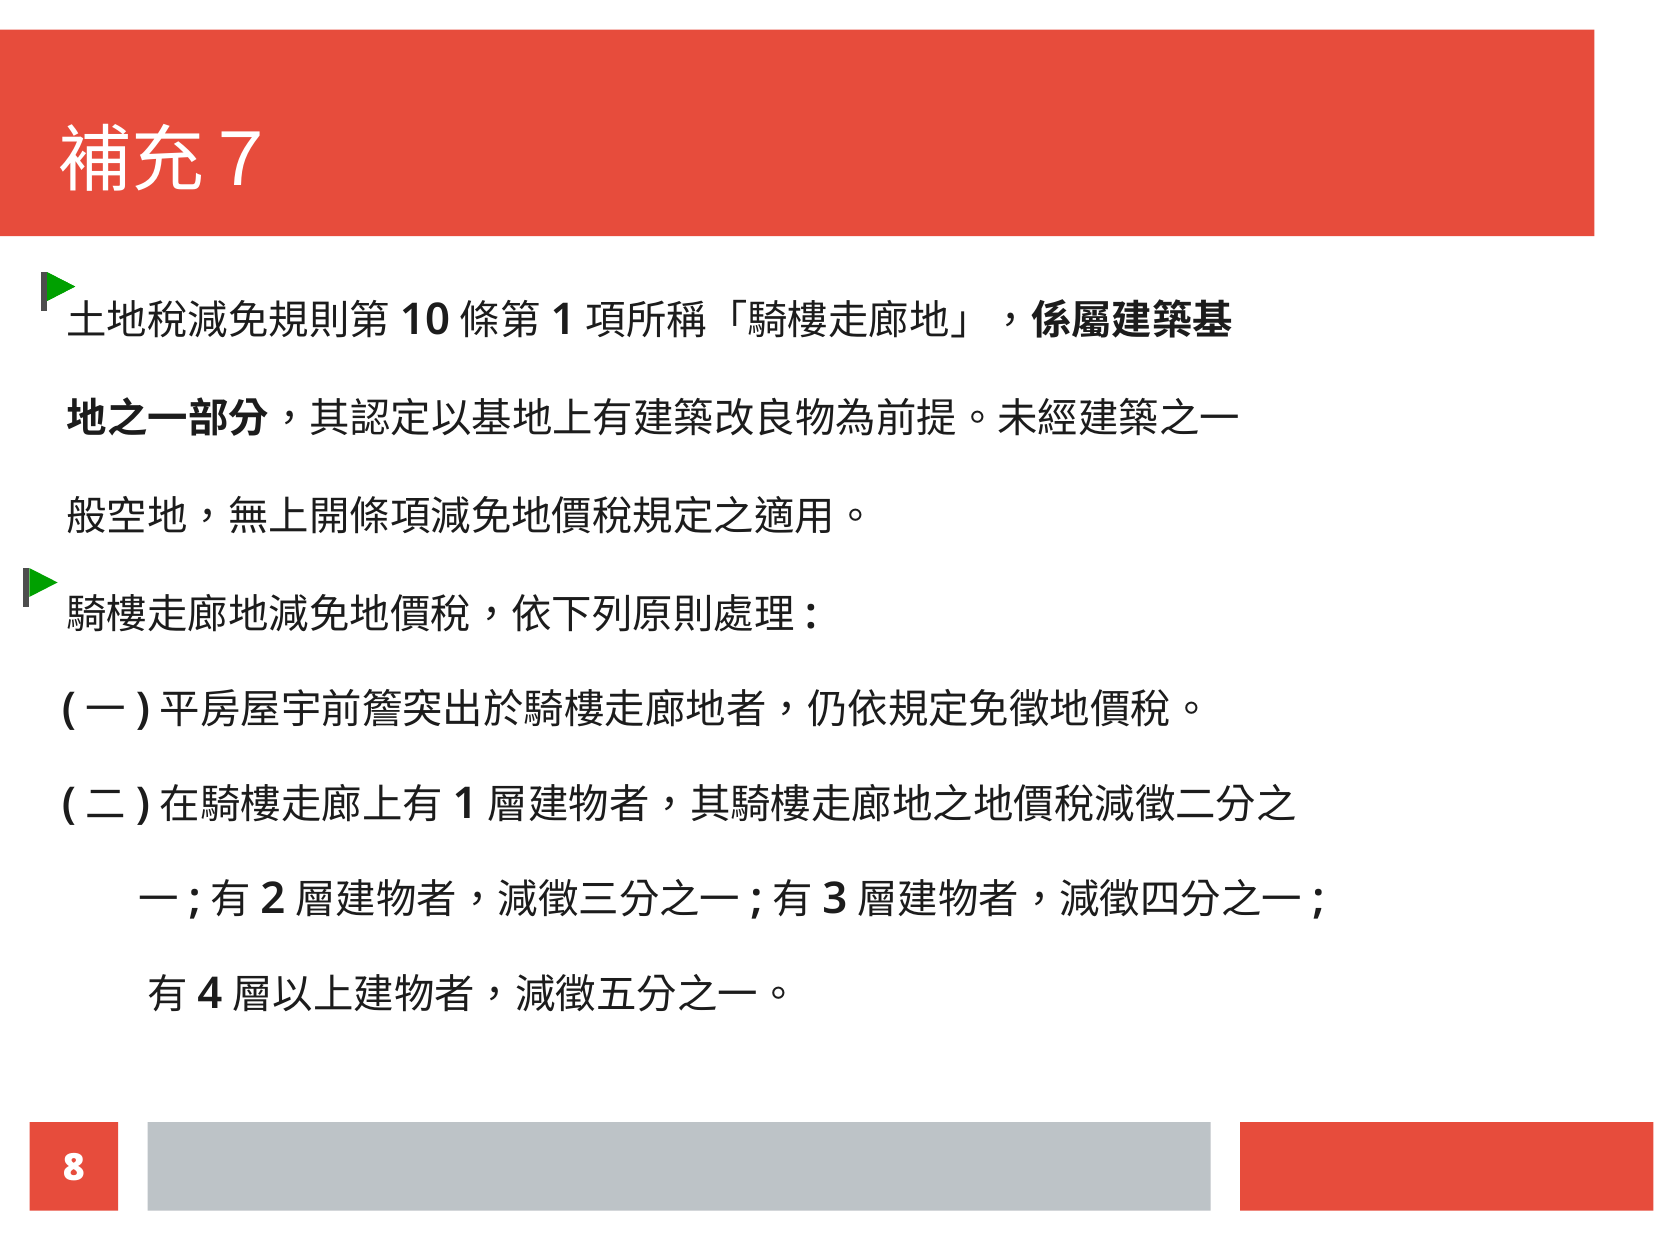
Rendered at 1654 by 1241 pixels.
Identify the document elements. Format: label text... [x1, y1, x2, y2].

title 補充７ [59, 59, 1595, 207]
picture [39, 271, 77, 313]
picture [21, 566, 59, 609]
list 土地稅減免規則第10條第1項所稱「騎樓走廊地」，係屬建築基 地之一部分，其認定以基地上有建築改良物為前提。未經建築之一 般空地，無上開條項減免地價稅規定之適用。 騎樓走廊地減免地價稅，依下列原則處理: (一)平房屋宇前簷突出於騎樓走廊地者，仍依規定免徵地價稅。 (二)在騎樓走廊上有1層建物者，其騎樓走廊地之地價稅減徵二分之 一;有2層建物者，減徵三分之一;有3層建物者，減徵四分之一; 有4層以上建物者，減徵五分之一。 [38, 257, 1619, 1025]
